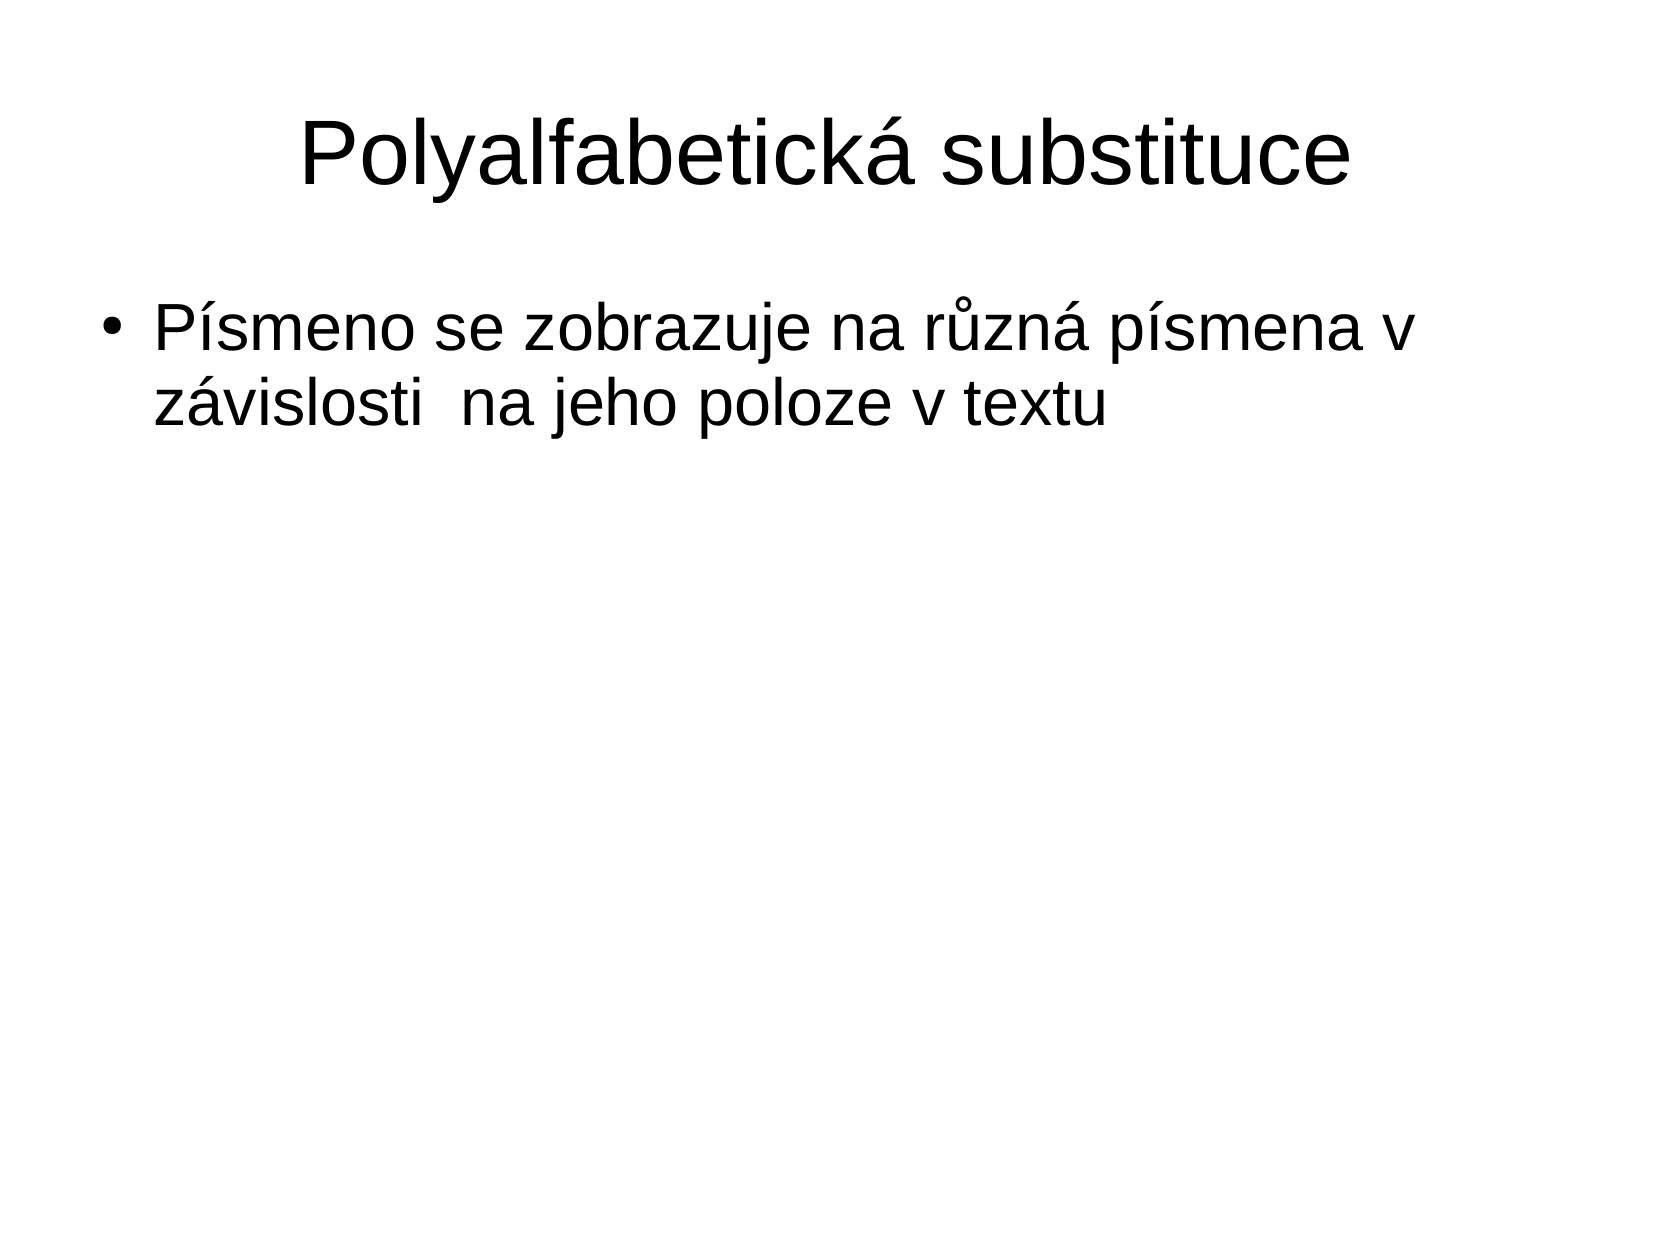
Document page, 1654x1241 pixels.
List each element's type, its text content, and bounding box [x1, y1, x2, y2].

list Písmeno se zobrazuje na různá písmena v závislosti na jeho poloze v textu [82, 290, 1571, 1094]
title Polyalfabetická substituce [82, 56, 1571, 250]
